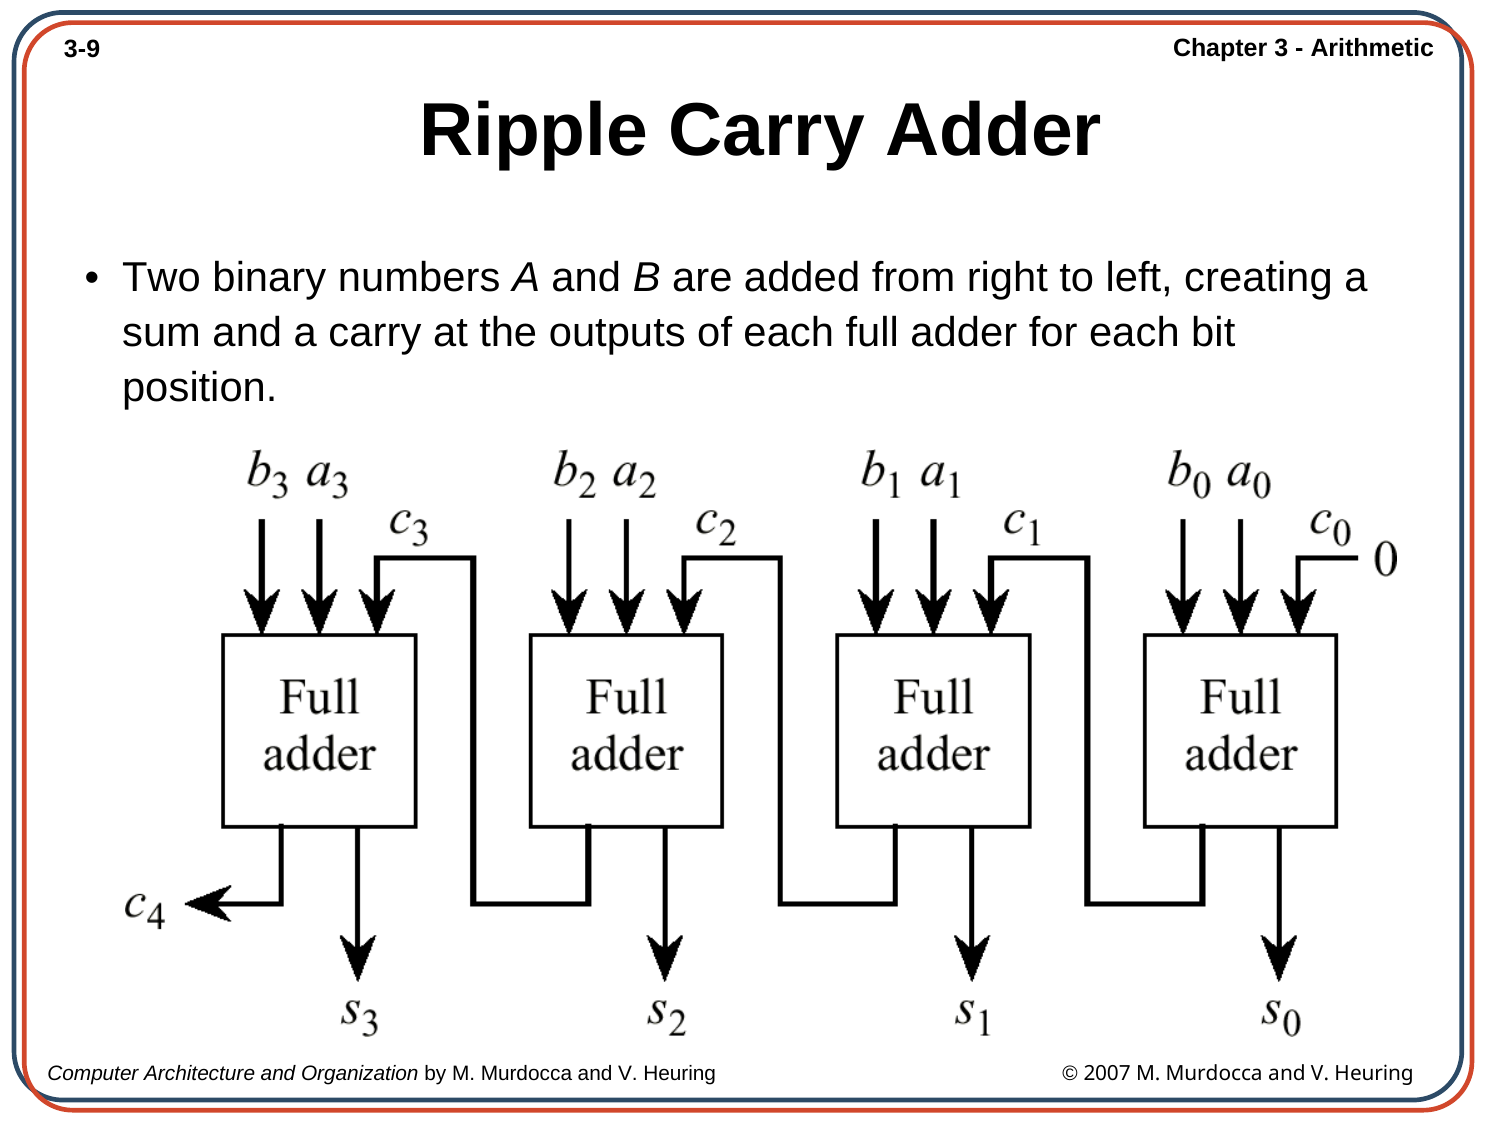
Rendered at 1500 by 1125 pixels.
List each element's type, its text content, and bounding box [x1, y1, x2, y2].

title Ripple Carry Adder [75, 74, 1447, 188]
list • Two binary numbers A and B are added from right to left, creating a sum and a carry at the outputs of each full adder for each bit position. [49, 237, 1404, 425]
picture [125, 449, 1397, 1037]
